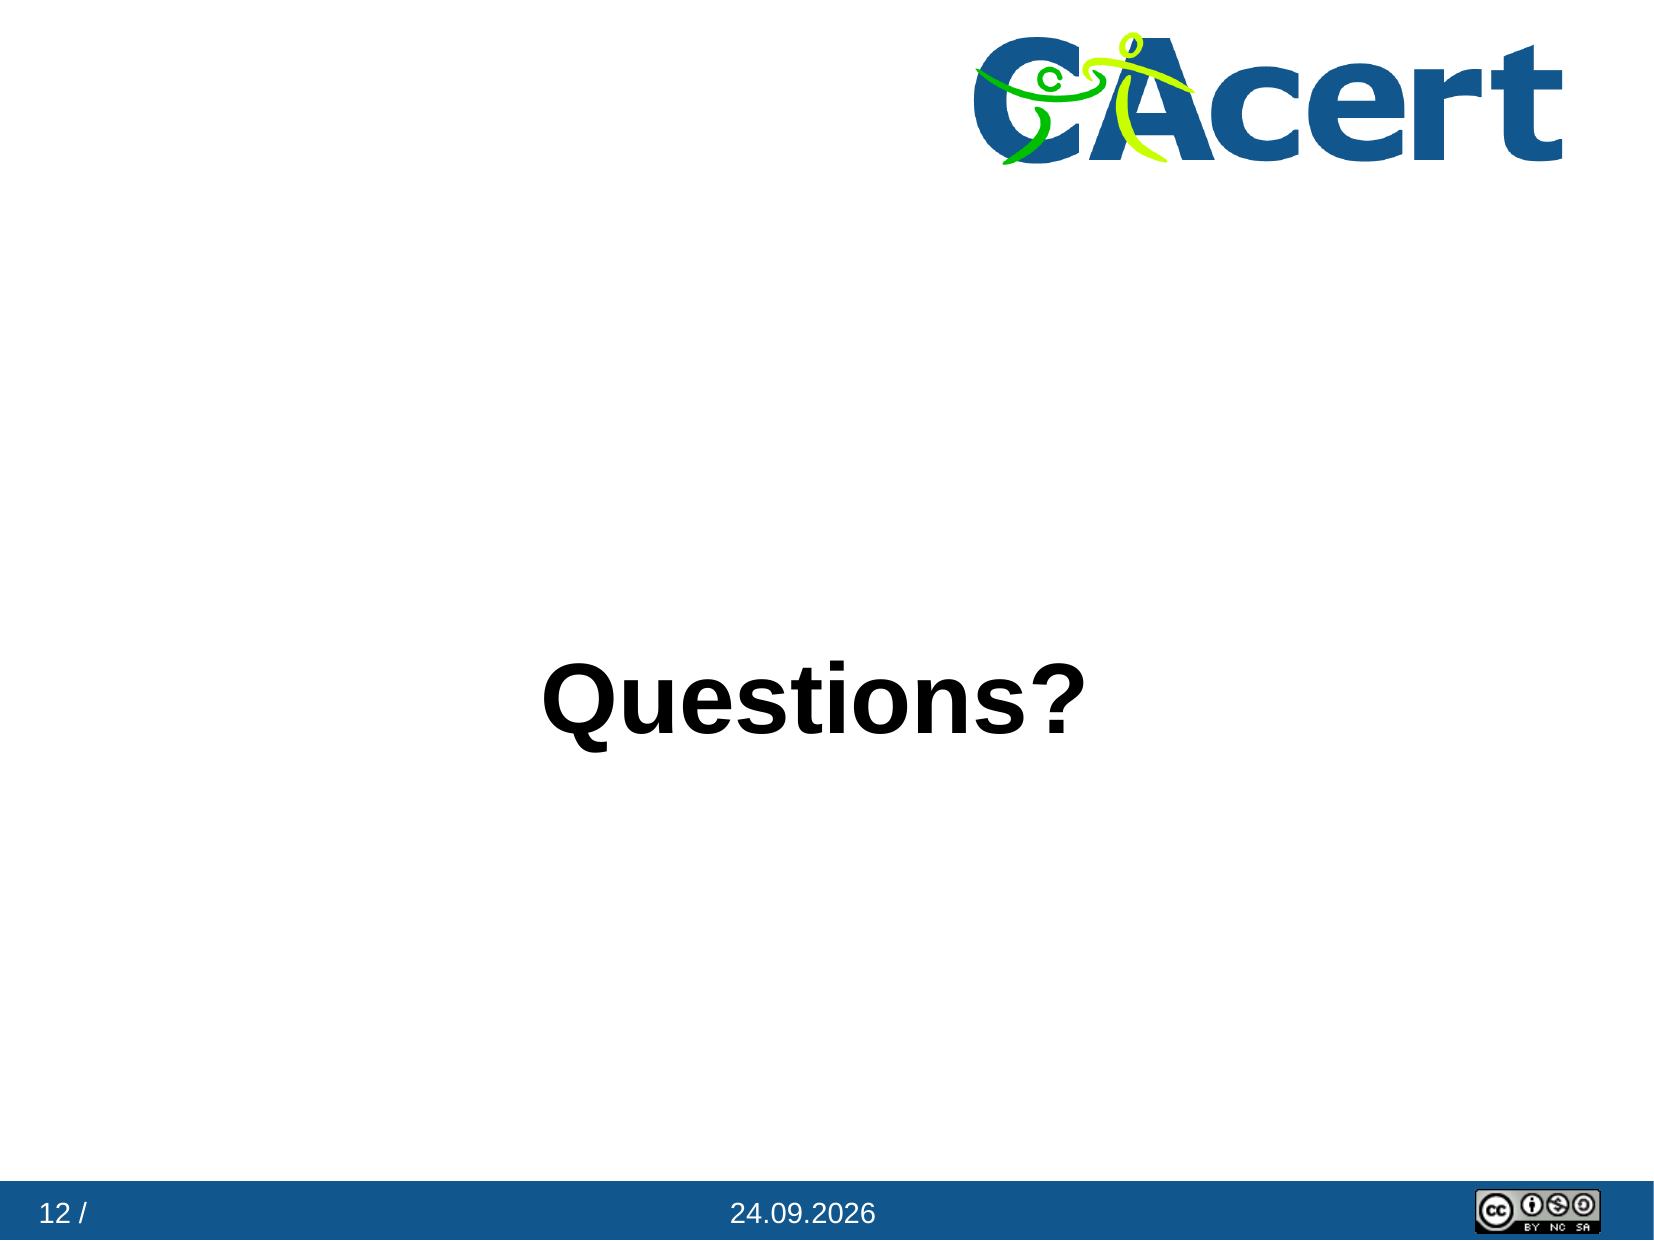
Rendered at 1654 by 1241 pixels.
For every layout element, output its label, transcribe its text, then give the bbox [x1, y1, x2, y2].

subtitle Questions? [70, 633, 1560, 754]
picture [1475, 1189, 1601, 1234]
picture [972, 30, 1564, 166]
